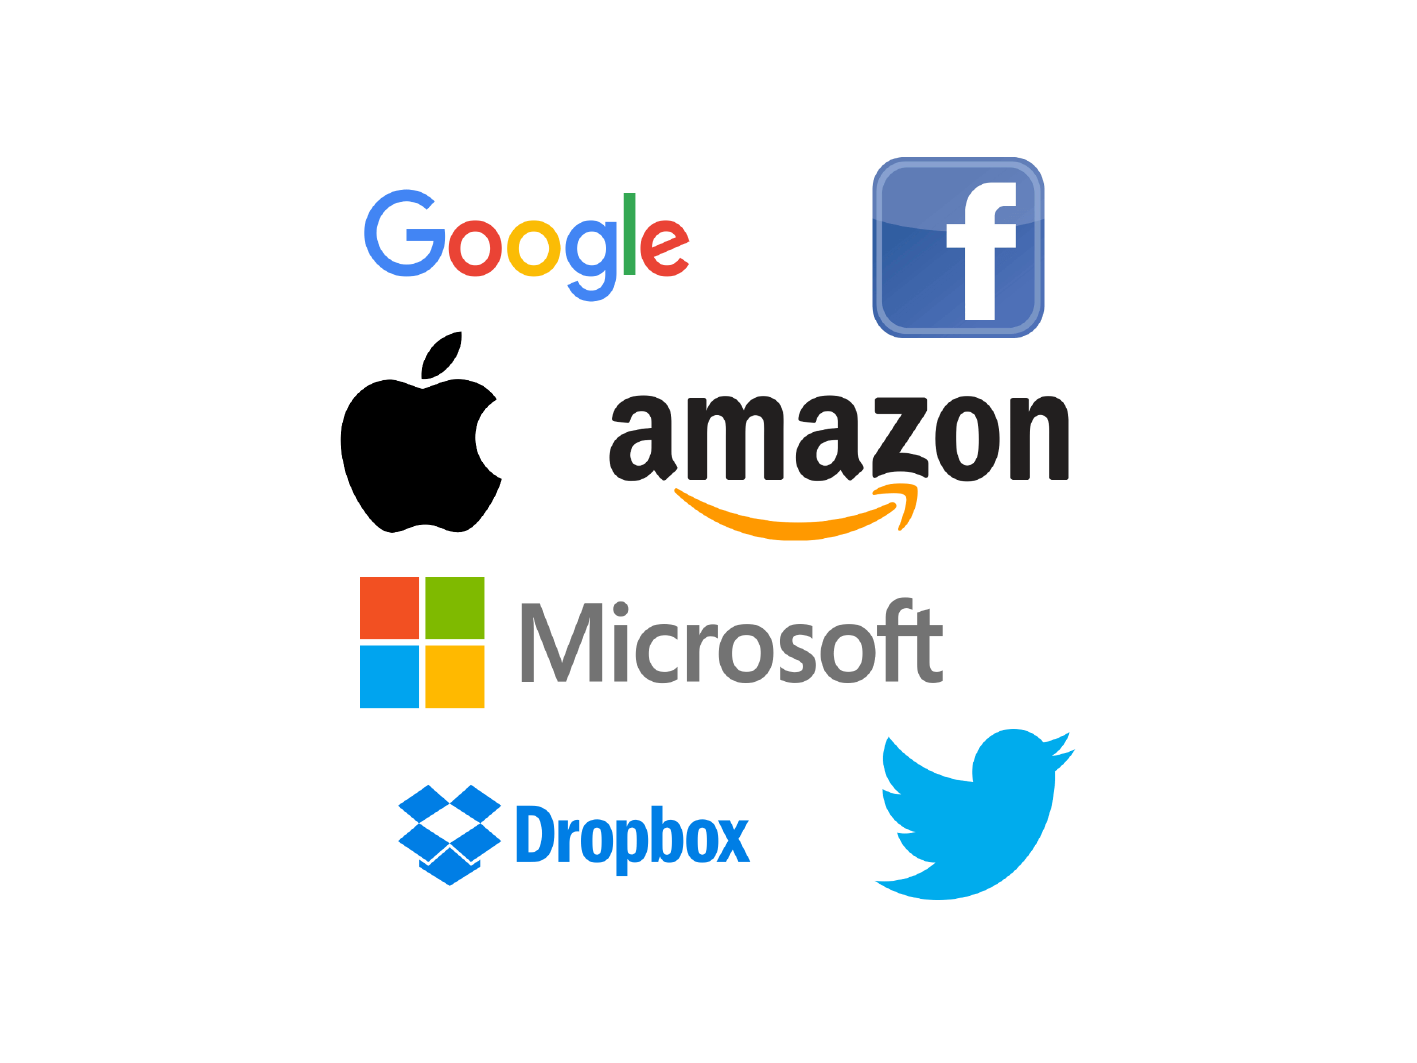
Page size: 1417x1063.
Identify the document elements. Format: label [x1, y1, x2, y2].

picture [335, 149, 1082, 907]
